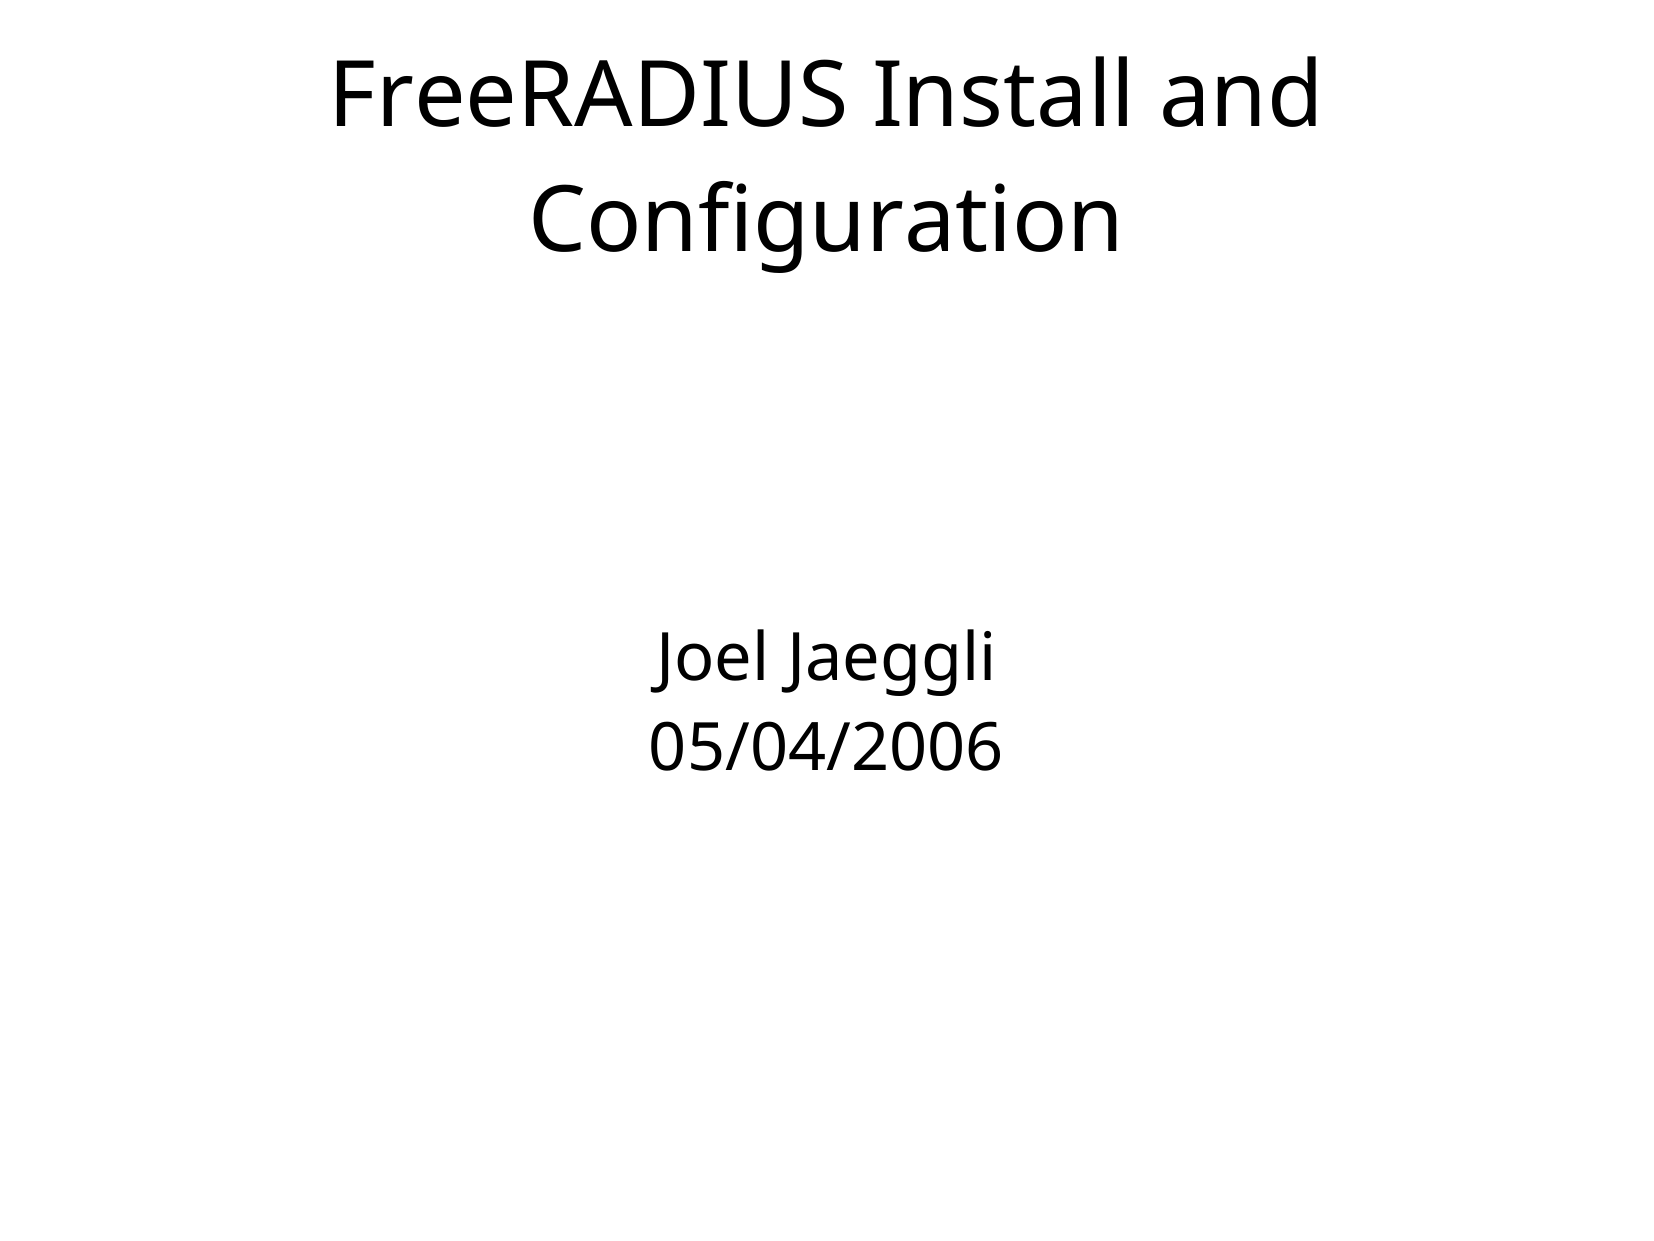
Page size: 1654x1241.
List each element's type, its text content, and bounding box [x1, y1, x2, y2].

title FreeRADIUS Install and Configuration [82, 42, 1571, 264]
subtitle Joel Jaeggli 05/04/2006 [82, 290, 1571, 1109]
